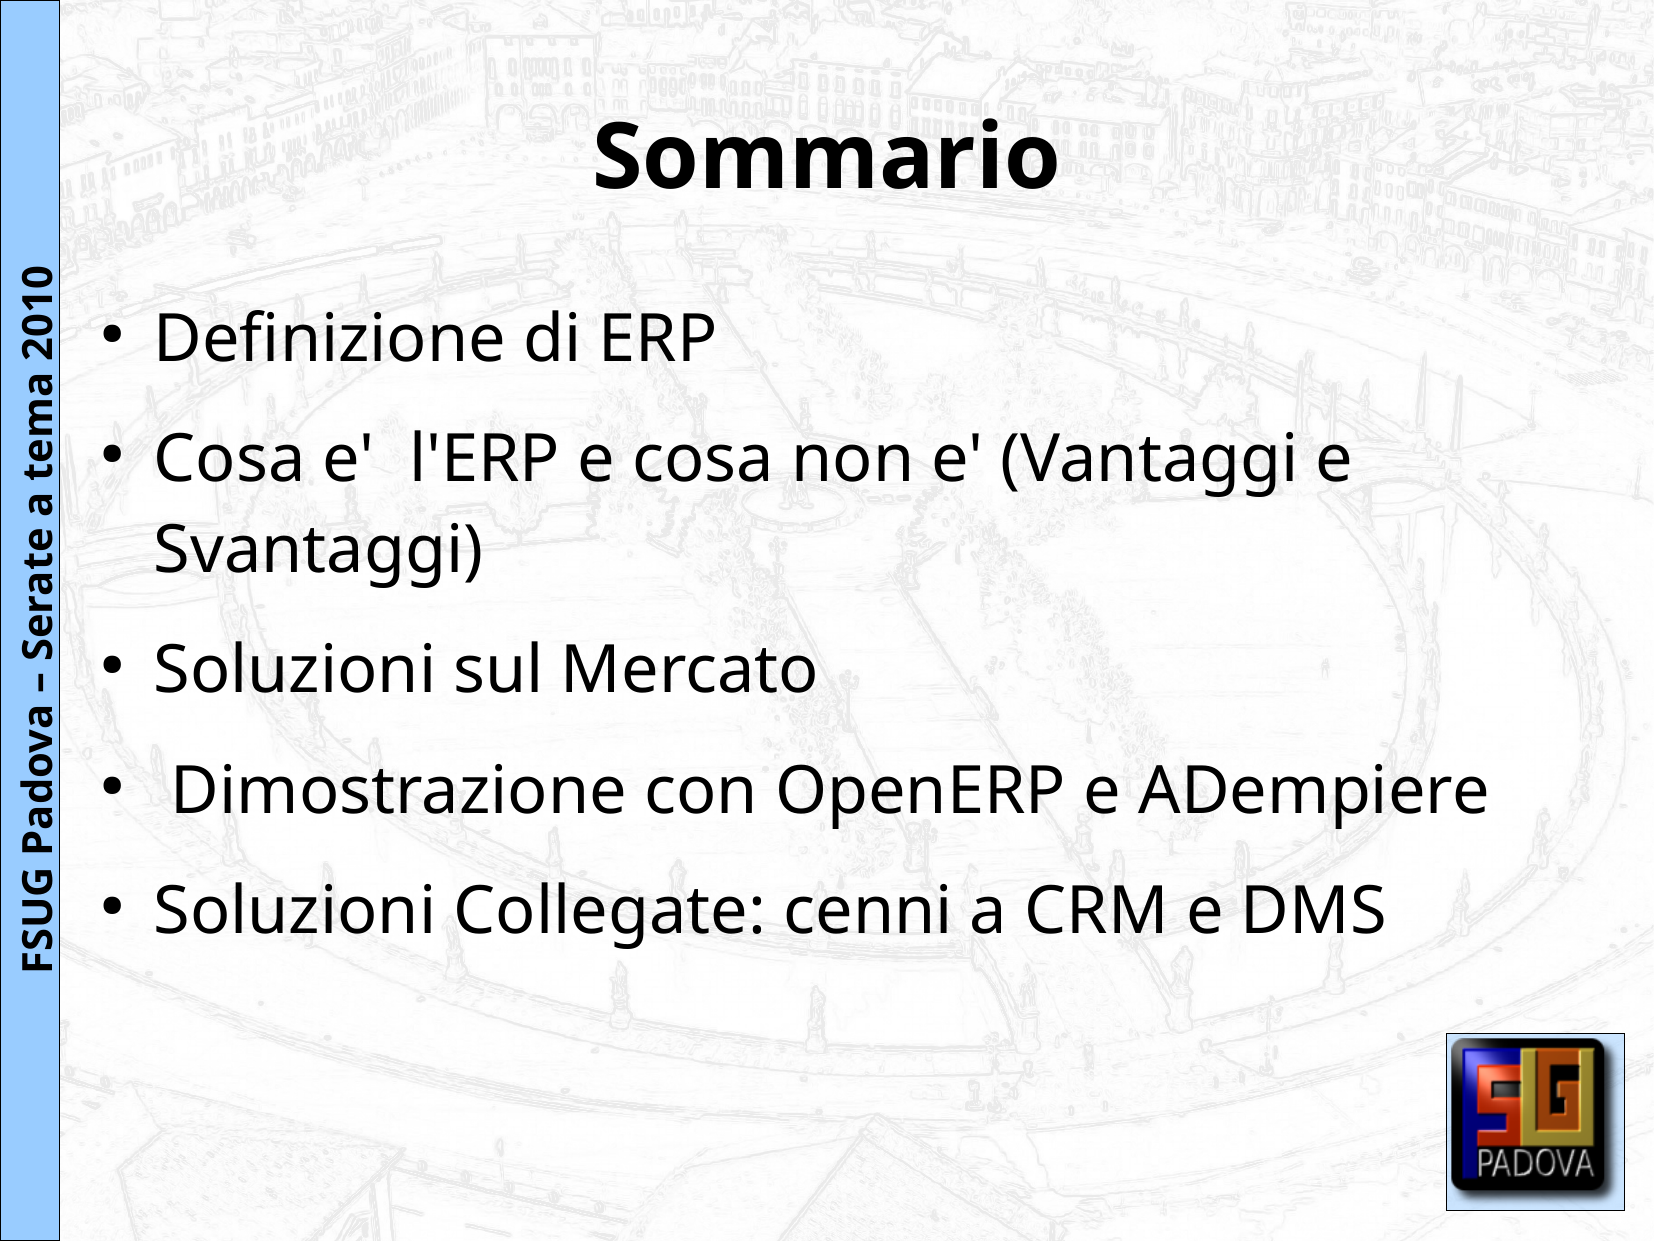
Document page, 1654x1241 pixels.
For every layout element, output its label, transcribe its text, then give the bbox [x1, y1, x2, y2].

title Sommario [82, 49, 1571, 257]
picture [60, 0, 1654, 1241]
text_box FSUG Padova – Serate a tema 2010 [0, 0, 60, 1241]
list Definizione di ERP Cosa e' l'ERP e cosa non e' (Vantaggi e Svantaggi) Soluzioni sul Mercato Dimostrazione con OpenERP e ADempiere Soluzioni Collegate: cenni a CRM e DMS [82, 290, 1571, 1109]
